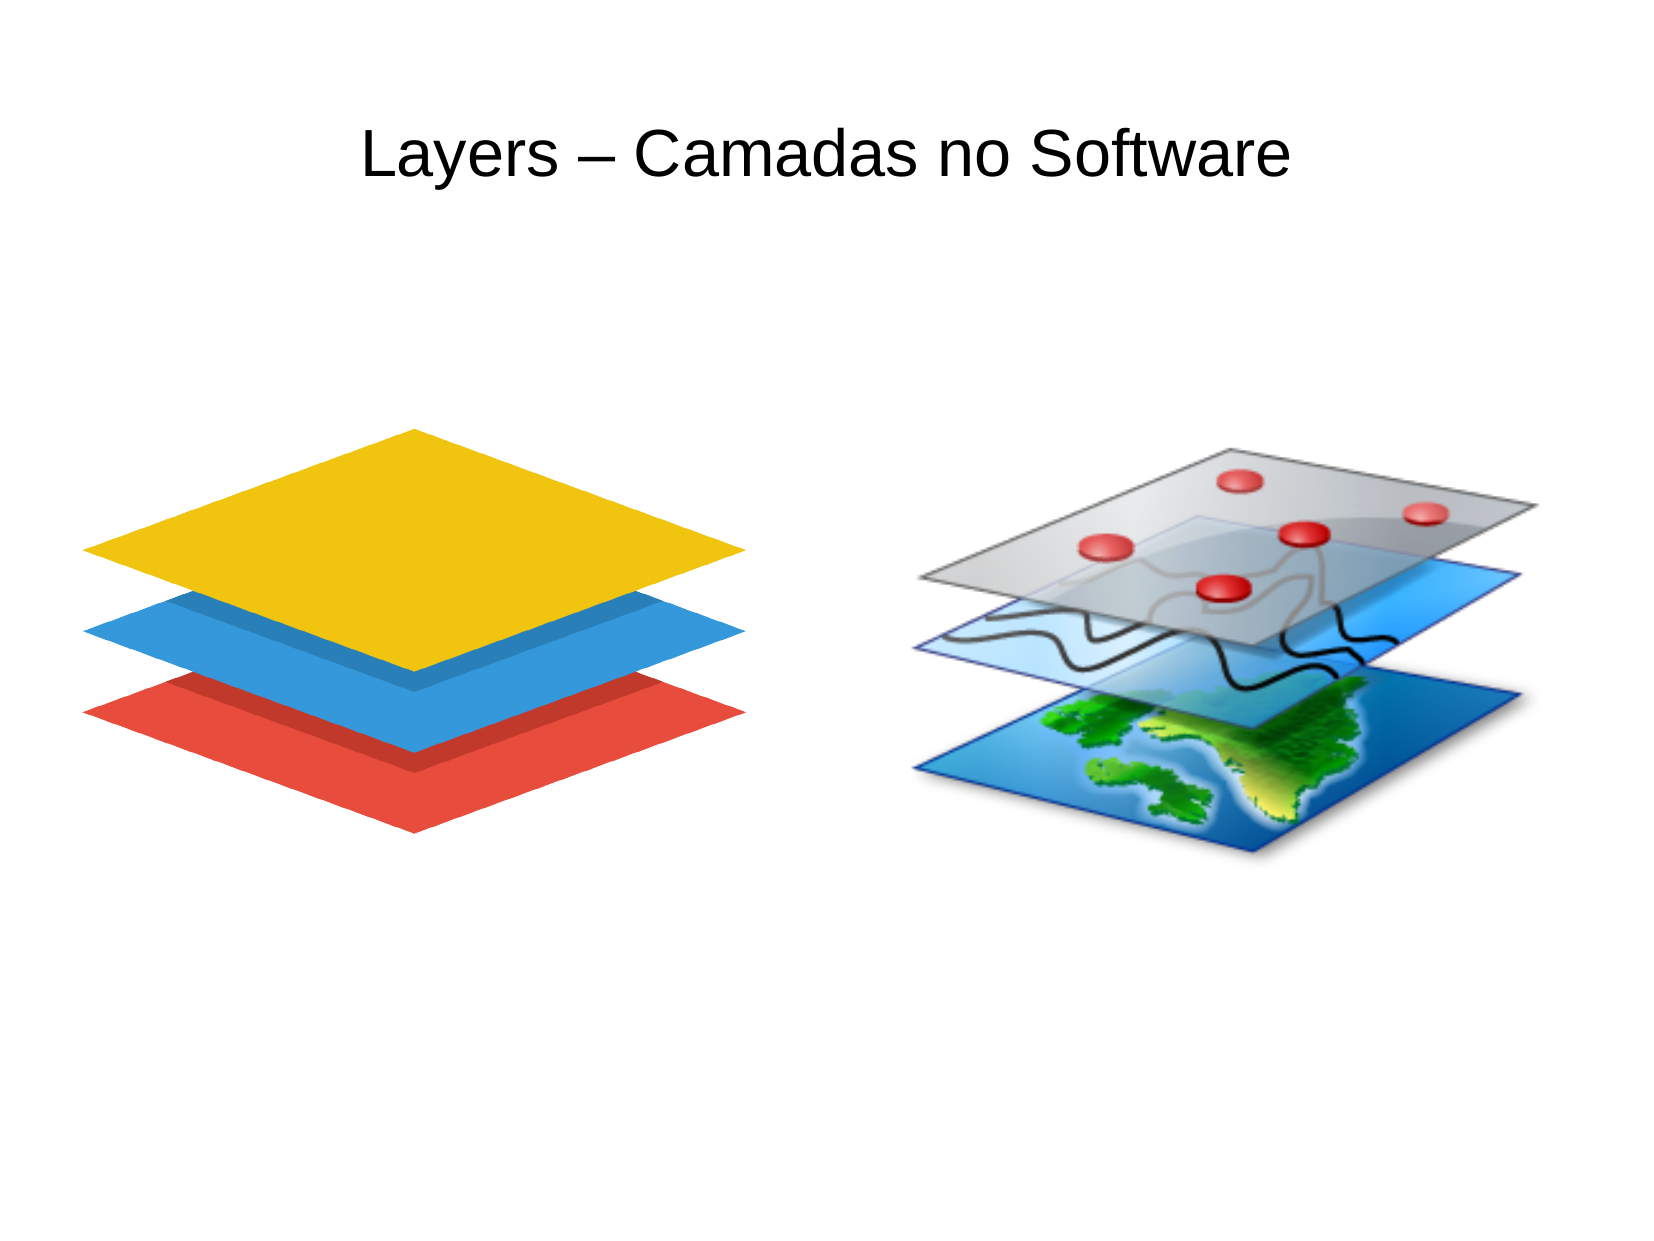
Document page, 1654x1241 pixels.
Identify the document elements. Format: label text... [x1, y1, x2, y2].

picture [910, 320, 1560, 910]
picture [82, 388, 746, 875]
title Layers – Camadas no Software [82, 49, 1571, 257]
